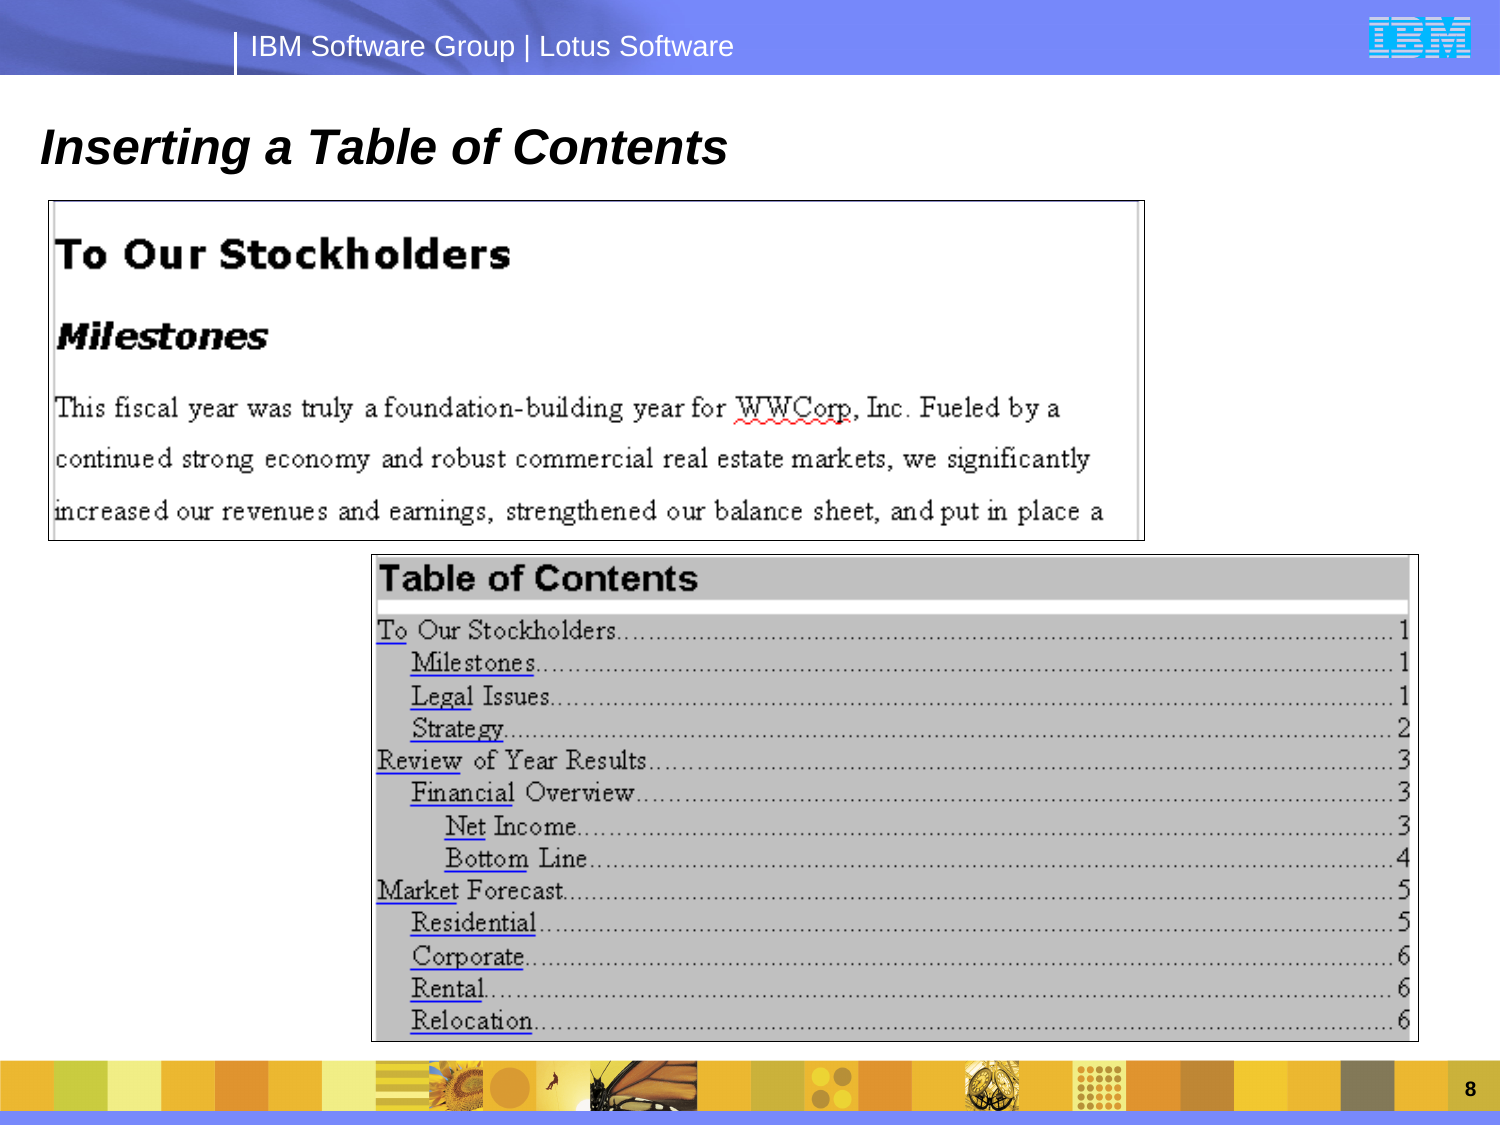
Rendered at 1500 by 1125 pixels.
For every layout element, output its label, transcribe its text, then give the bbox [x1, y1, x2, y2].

picture [0, 1060, 1500, 1111]
picture [0, 0, 1500, 75]
picture [371, 554, 1419, 1042]
title Inserting a Table of Contents [25, 114, 1378, 197]
picture [48, 200, 1145, 541]
